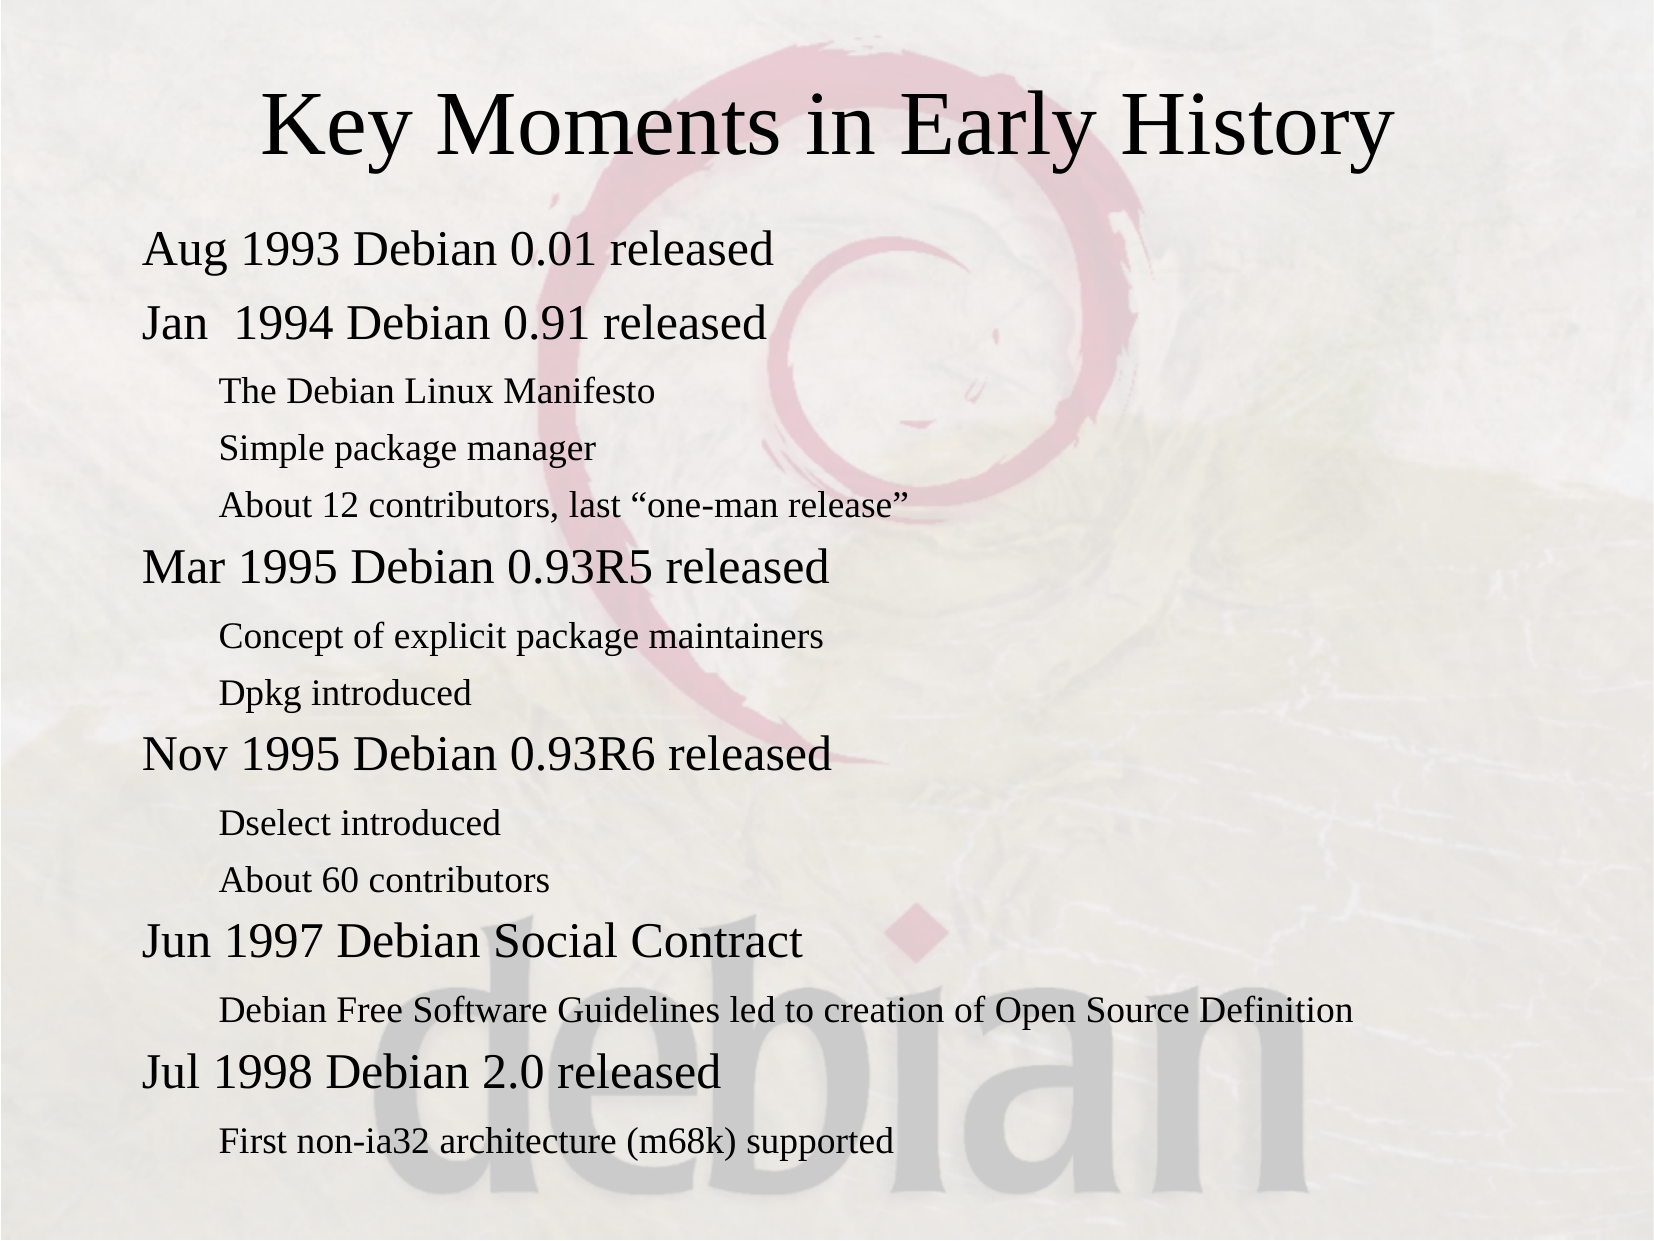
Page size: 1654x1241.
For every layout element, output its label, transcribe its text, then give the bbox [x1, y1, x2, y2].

title Key Moments in Early History [123, 19, 1536, 227]
picture [1, 0, 1654, 1240]
list Aug 1993 Debian 0.01 released Jan 1994 Debian 0.91 released The Debian Linux Manifesto Simple package manager About 12 contributors, last “one-man release” Mar 1995 Debian 0.93R5 released Concept of explicit package maintainers Dpkg introduced Nov 1995 Debian 0.93R6 released Dselect introduced About 60 contributors Jun 1997 Debian Social Contract Debian Free Software Guidelines led to creation of Open Source Definition Jul 1998 Debian 2.0 released First non-ia32 architecture (m68k) supported [124, 230, 1537, 1221]
